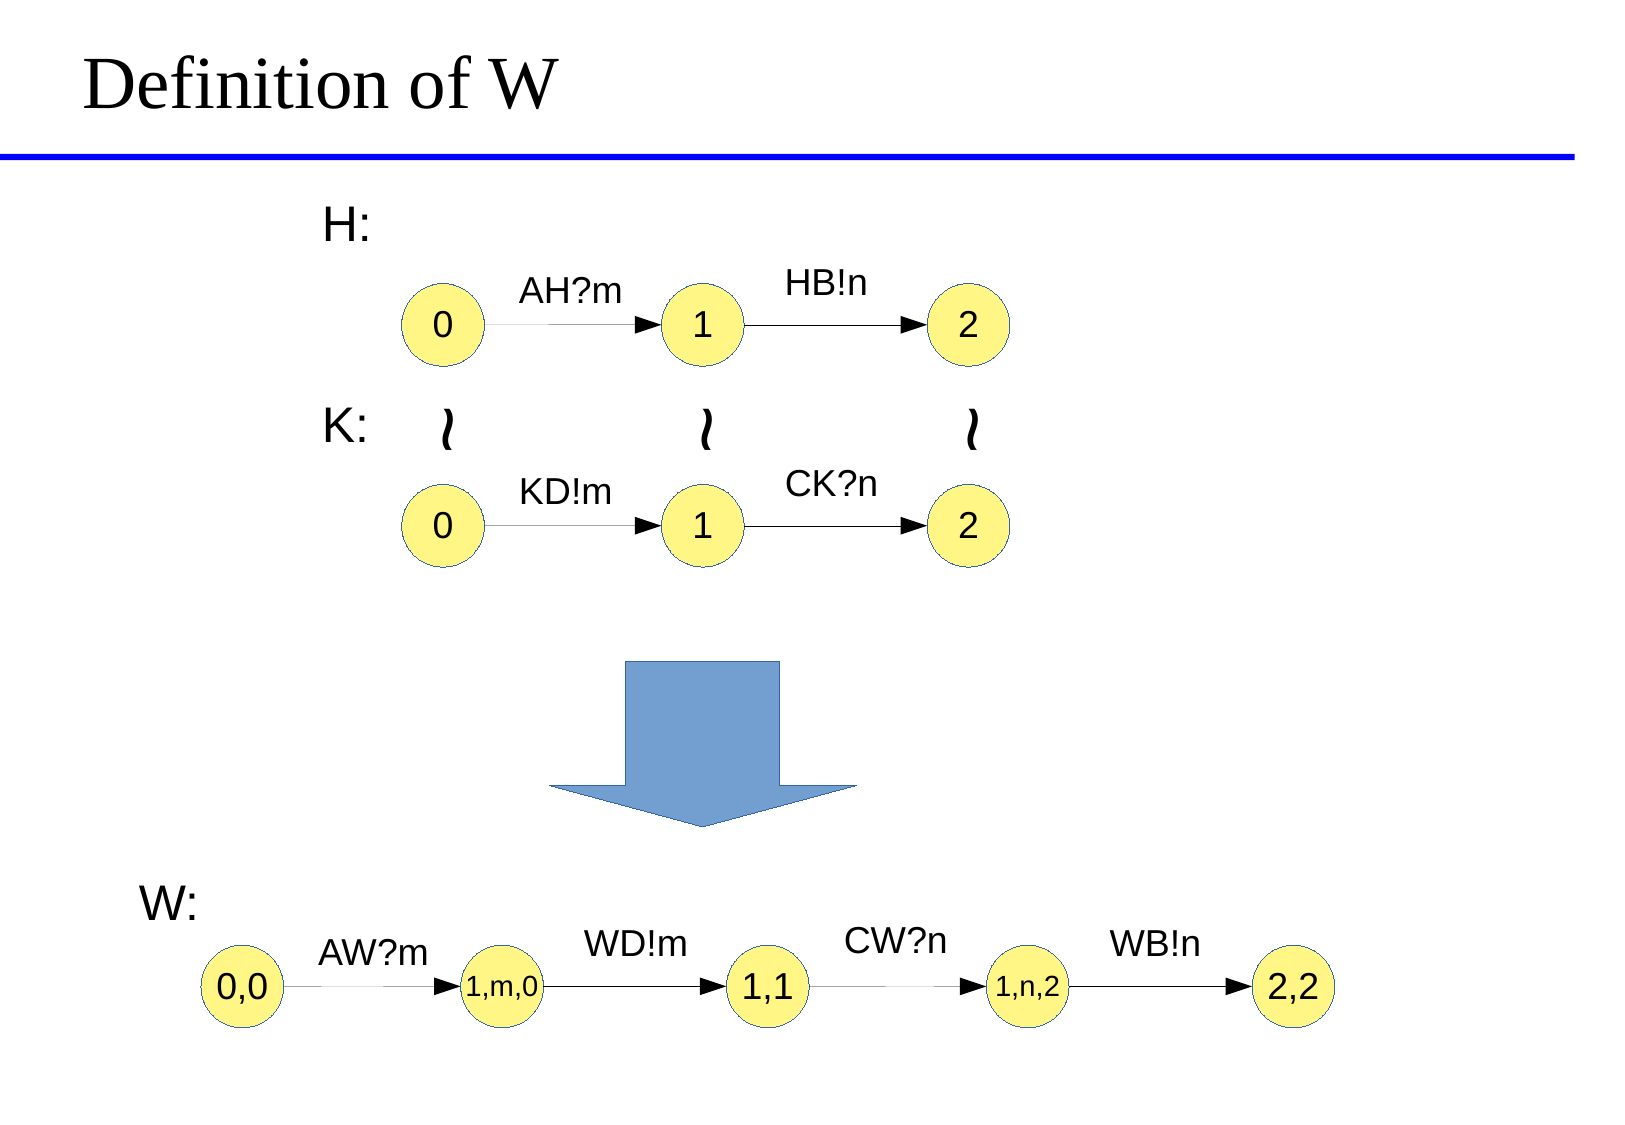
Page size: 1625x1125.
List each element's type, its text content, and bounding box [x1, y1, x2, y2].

text_box 0 [401, 283, 485, 367]
text_box 1 [661, 283, 745, 367]
text_box K: [307, 389, 426, 473]
text_box 0,0 [200, 945, 284, 1028]
text_box WB!n [1094, 915, 1229, 973]
text_box 2,2 [1252, 945, 1335, 1028]
text_box ~ [394, 390, 503, 497]
text_box W: [124, 868, 243, 951]
text_box 1 [661, 497, 745, 568]
text_box AH?m [504, 262, 638, 319]
text_box WD!m [569, 915, 704, 973]
text_box 1,1 [726, 945, 810, 1028]
text_box AW?m [303, 923, 445, 981]
text_box 1,n,2 [986, 945, 1070, 1028]
text_box H: [307, 188, 426, 272]
text_box ~ [654, 390, 763, 497]
text_box CW?n [829, 911, 963, 969]
text_box CK?n [769, 454, 904, 512]
title Definition of W [67, 27, 1544, 131]
text_box 2 [927, 497, 1010, 568]
text_box 2 [927, 283, 1010, 367]
text_box 1,m,0 [460, 945, 544, 1028]
text_box [549, 661, 857, 827]
text_box ~ [920, 390, 1029, 497]
text_box 0 [401, 497, 485, 568]
text_box KD!m [504, 462, 638, 520]
text_box HB!n [769, 253, 904, 311]
